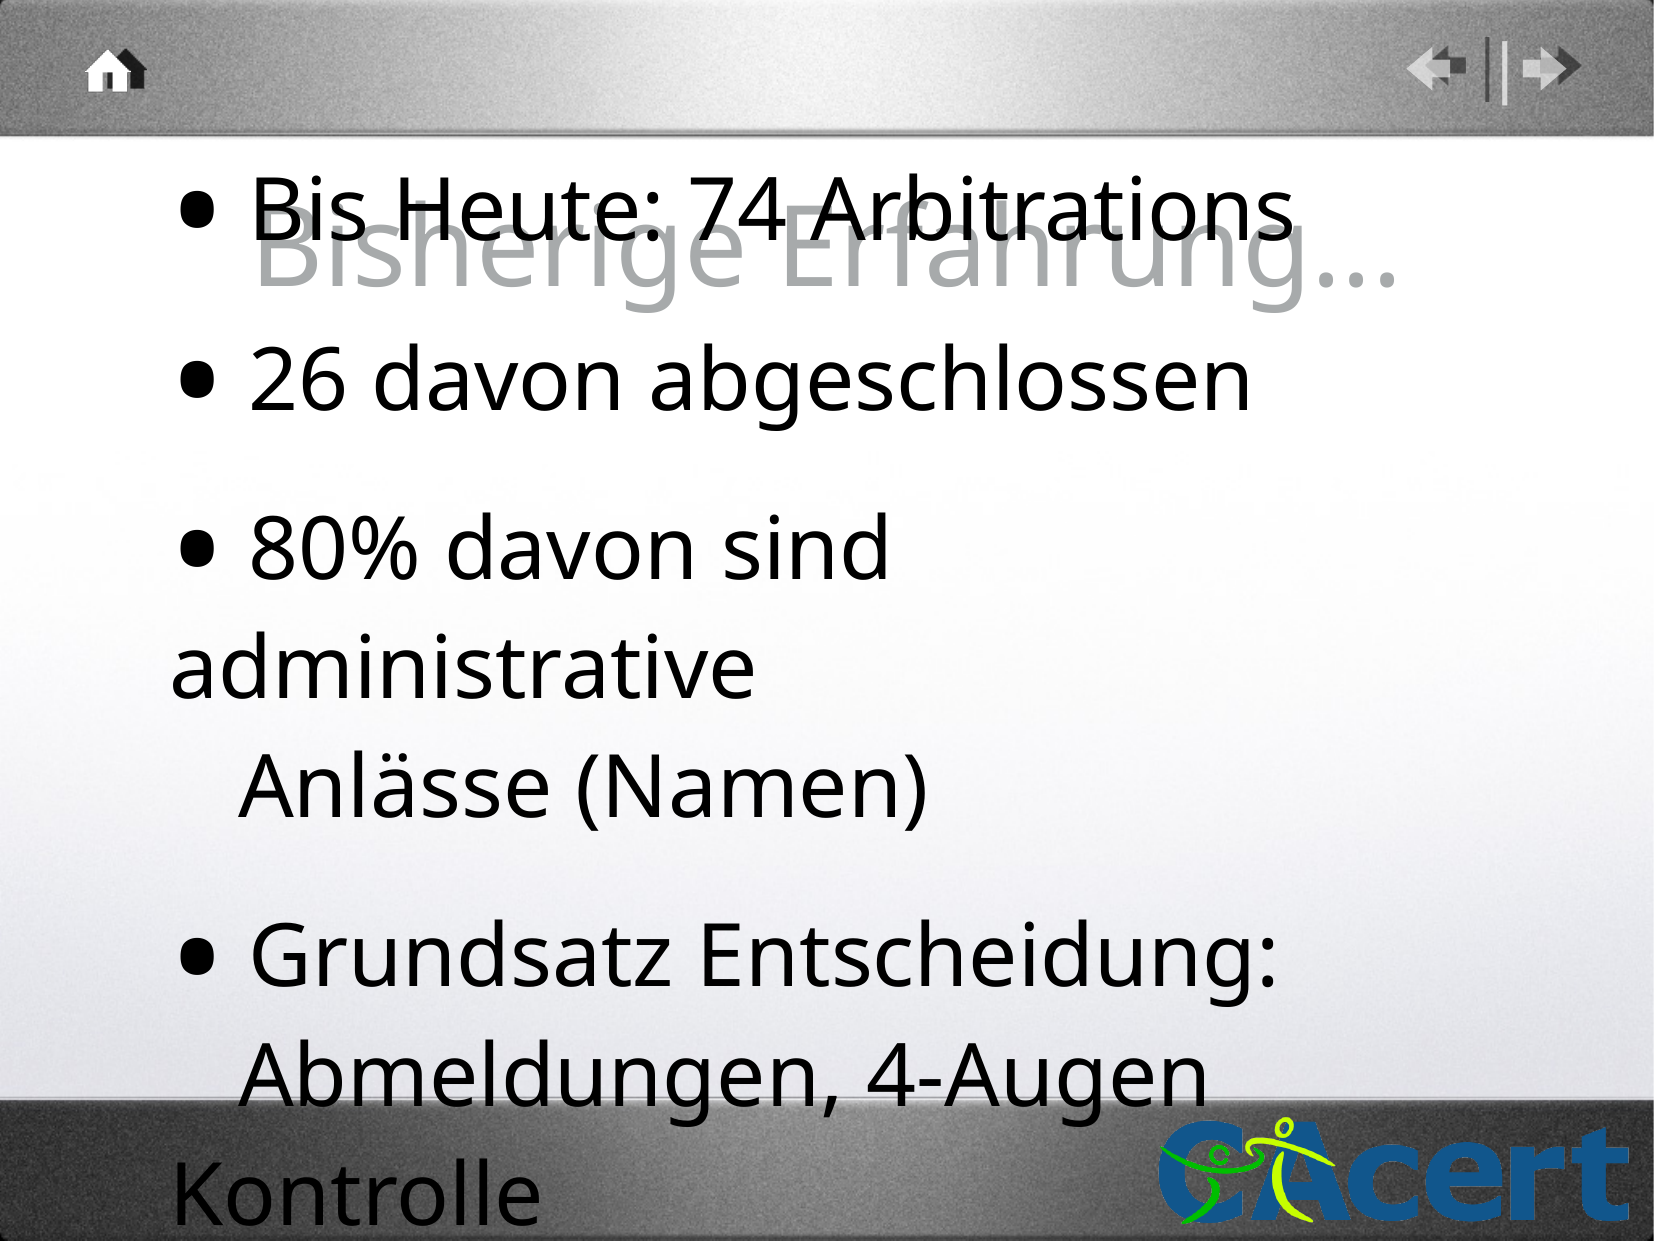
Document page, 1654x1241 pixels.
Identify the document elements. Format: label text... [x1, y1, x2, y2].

picture [0, 0, 1654, 1241]
list Bis Heute: 74 Arbitrations 26 davon abgeschlossen 80% davon sind administrative Anlässe (Namen) Grundsatz Entscheidung: Abmeldungen, 4-Augen Kontrolle [161, 311, 1493, 1088]
title Bisherige Erfahrung... [161, 143, 1493, 311]
